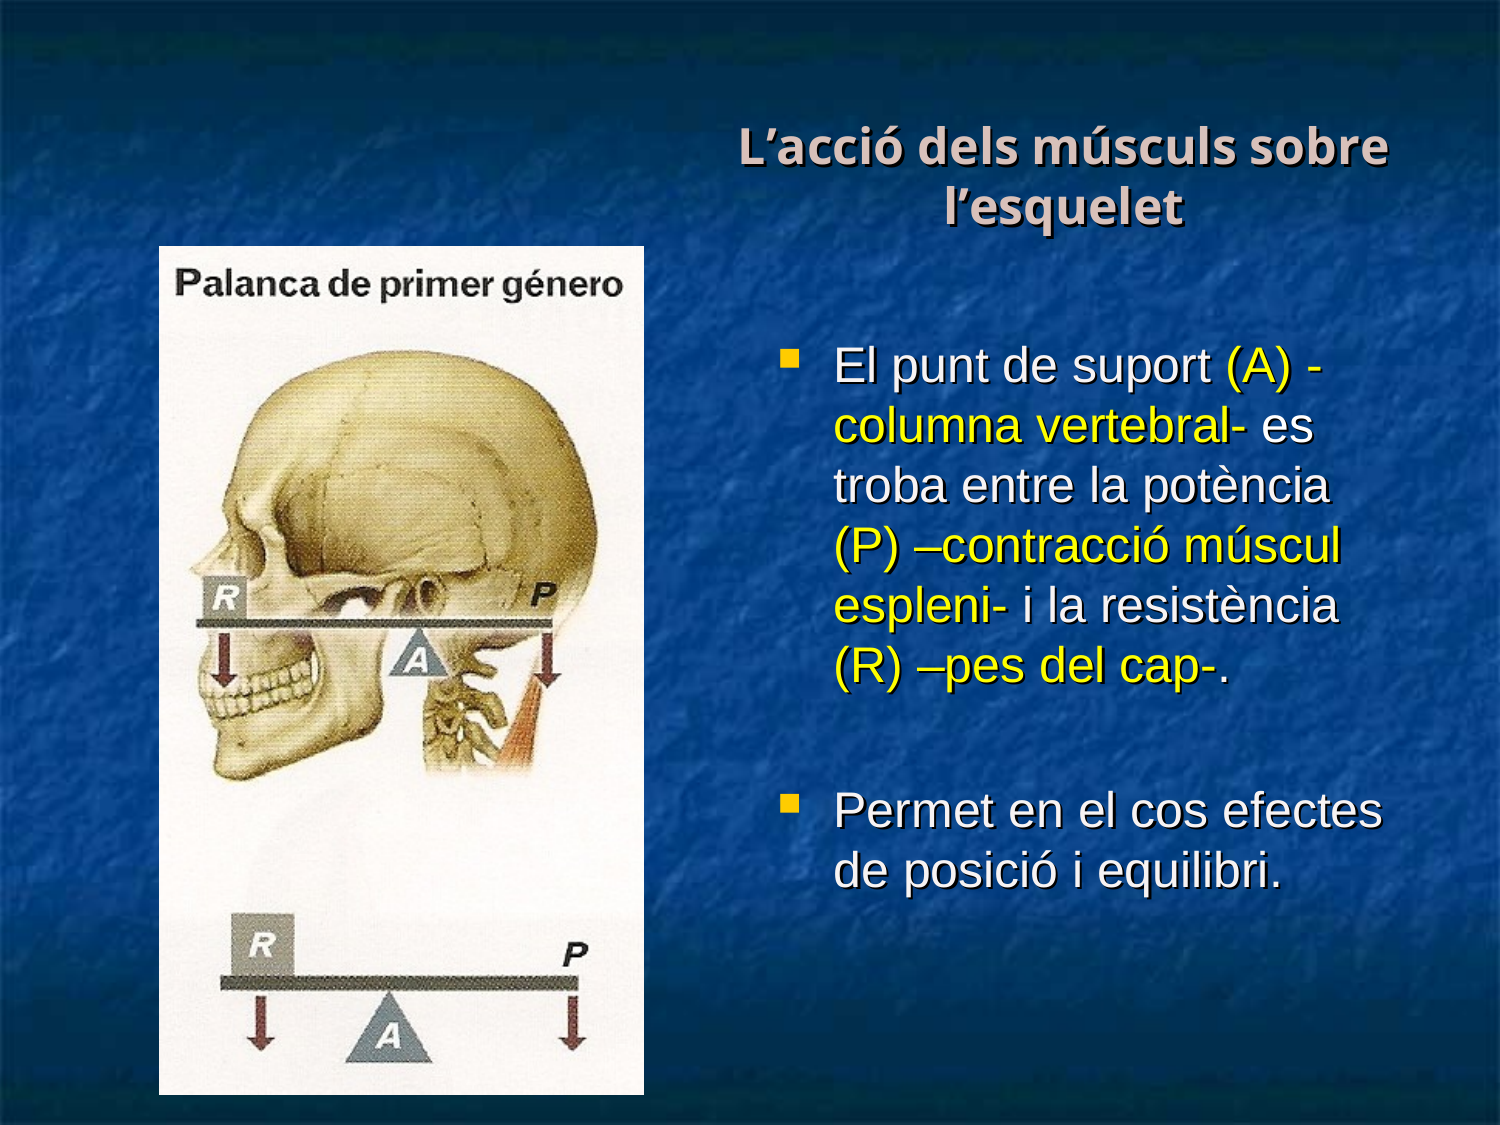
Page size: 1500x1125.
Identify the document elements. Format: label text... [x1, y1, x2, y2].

text_box [159, 246, 644, 1095]
list El punt de suport (A) -columna vertebral- es troba entre la potència (P) –contracció múscul espleni- i la resistència (R) –pes del cap-. Permet en el cos efectes de posició i equilibri. [762, 324, 1426, 1001]
picture [0, 0, 1500, 1125]
title L’acció dels músculs sobre l’esquelet [702, 62, 1426, 288]
